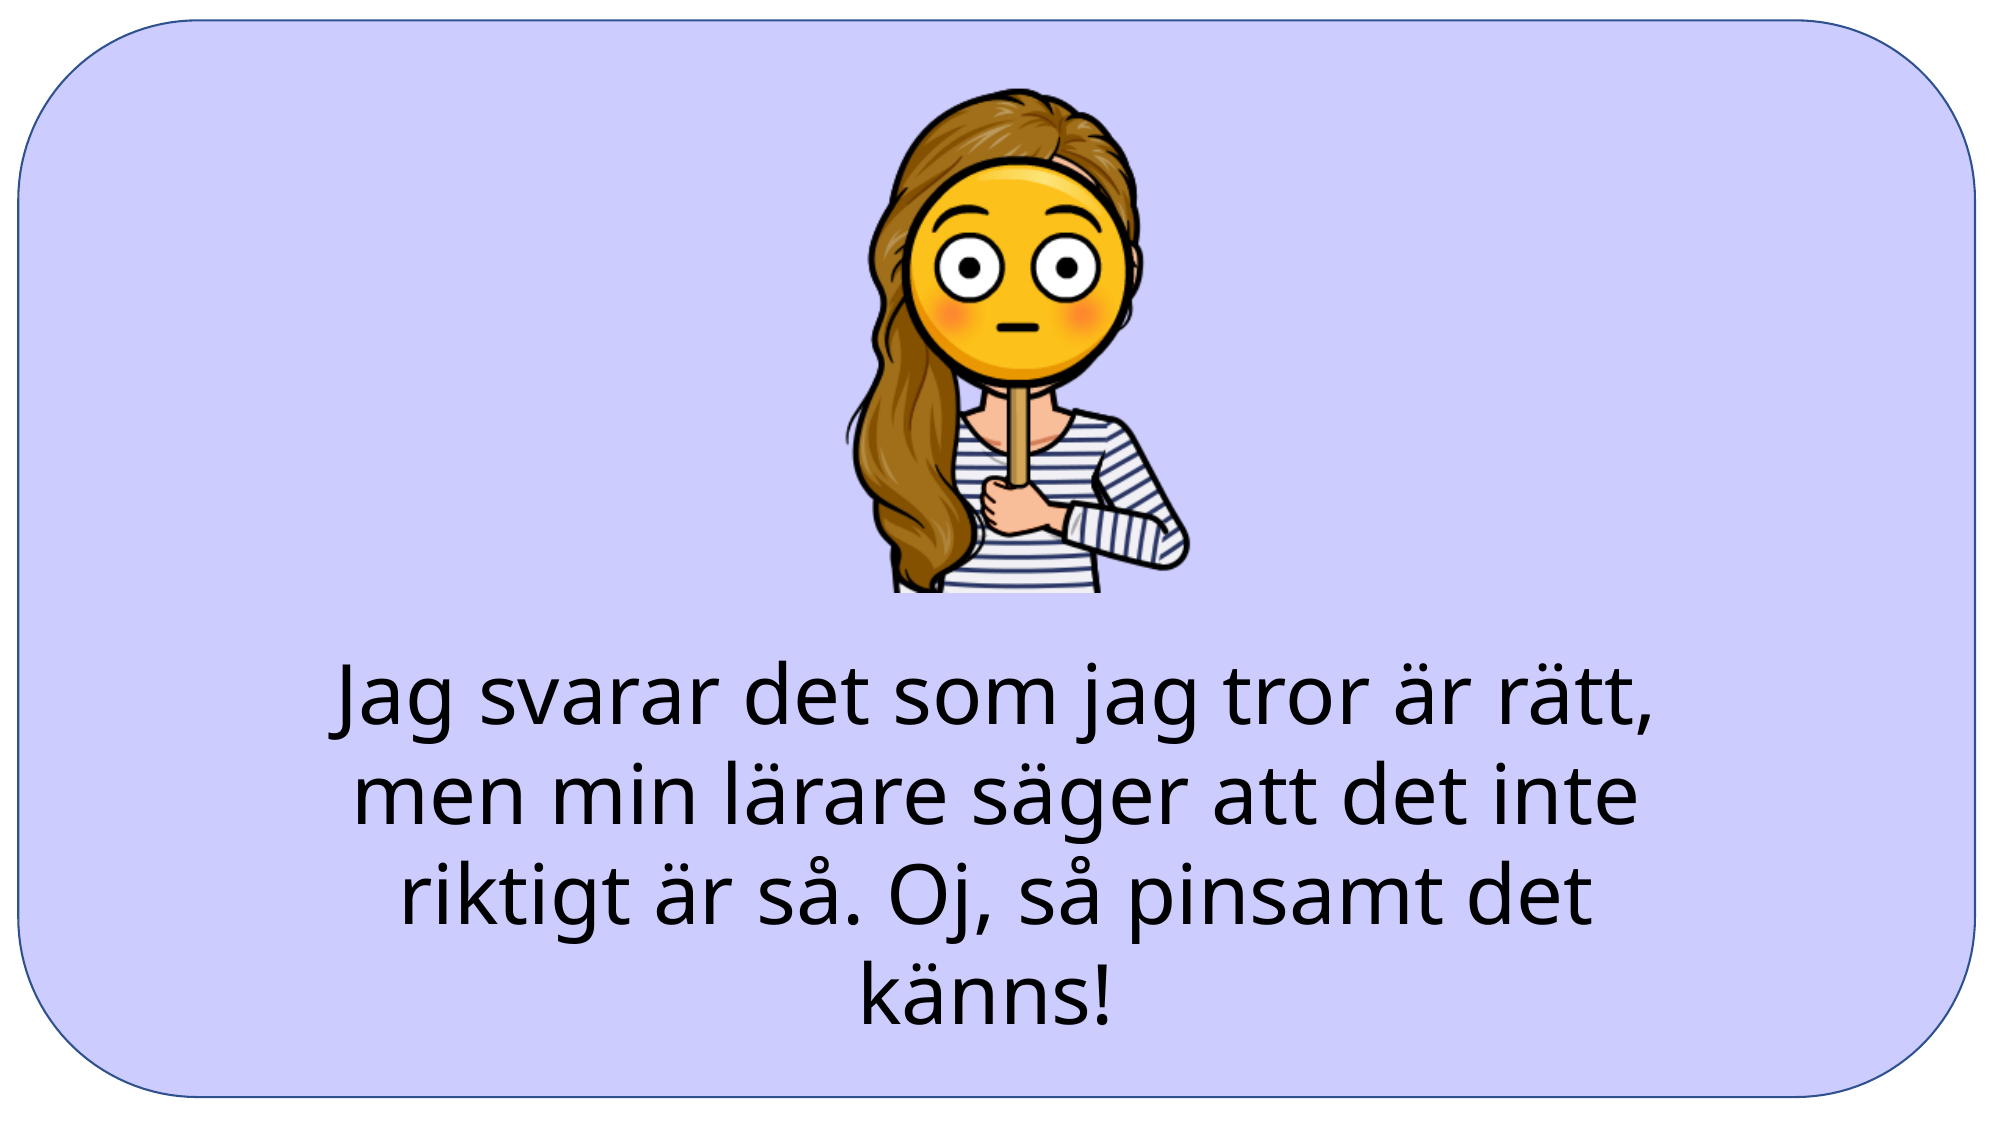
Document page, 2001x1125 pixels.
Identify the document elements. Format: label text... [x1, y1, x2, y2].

text_box Jag svarar det som jag tror är rätt, men min lärare säger att det inte riktigt är så. Oj, så pinsamt det känns! [270, 633, 1724, 1053]
picture [705, 0, 1328, 593]
text_box [18, 20, 1975, 1098]
